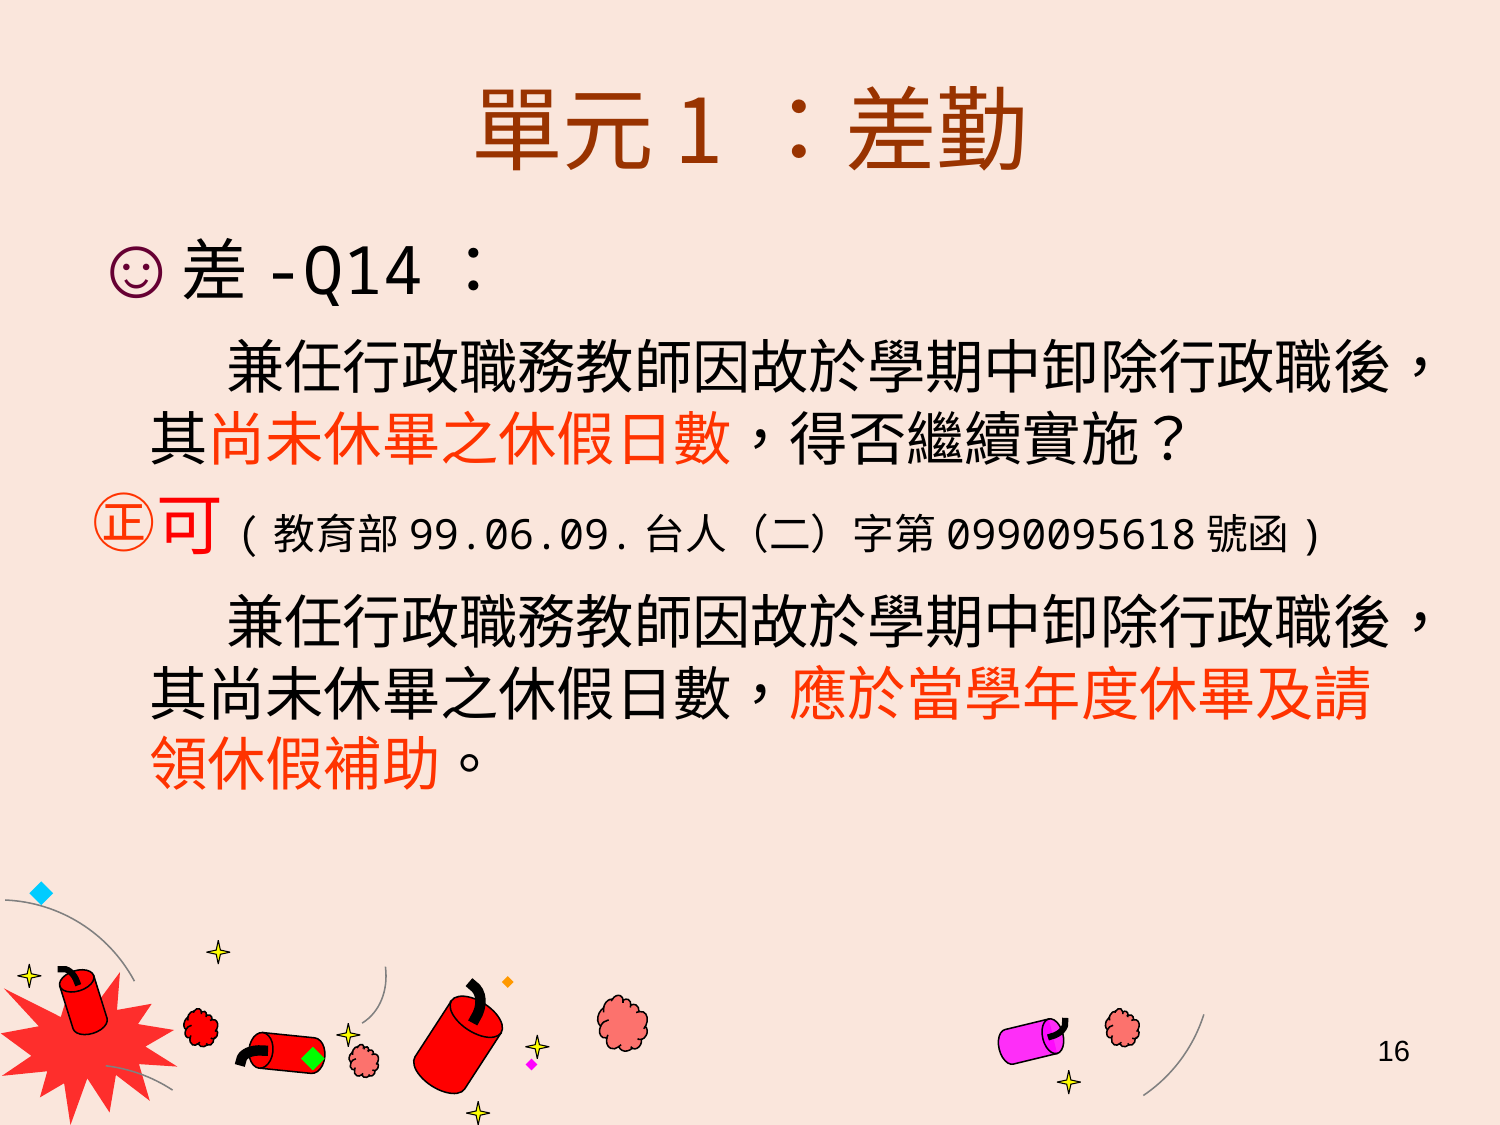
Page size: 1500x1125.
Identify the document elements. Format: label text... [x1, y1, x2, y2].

text_box <number> [1074, 1024, 1426, 1103]
list 差-Q14： 兼任行政職務教師因故於學期中卸除行政職後，其尚未休畢之休假日數，得否繼續實施？ 可(教育部99.06.09.台人（二）字第0990095618號函) 兼任行政職務教師因故於學期中卸除行政職後，其尚未休畢之休假日數，應於當學年度休畢及請領休假補助。 [75, 220, 1426, 870]
title 單元1：差勤 [75, 45, 1426, 209]
